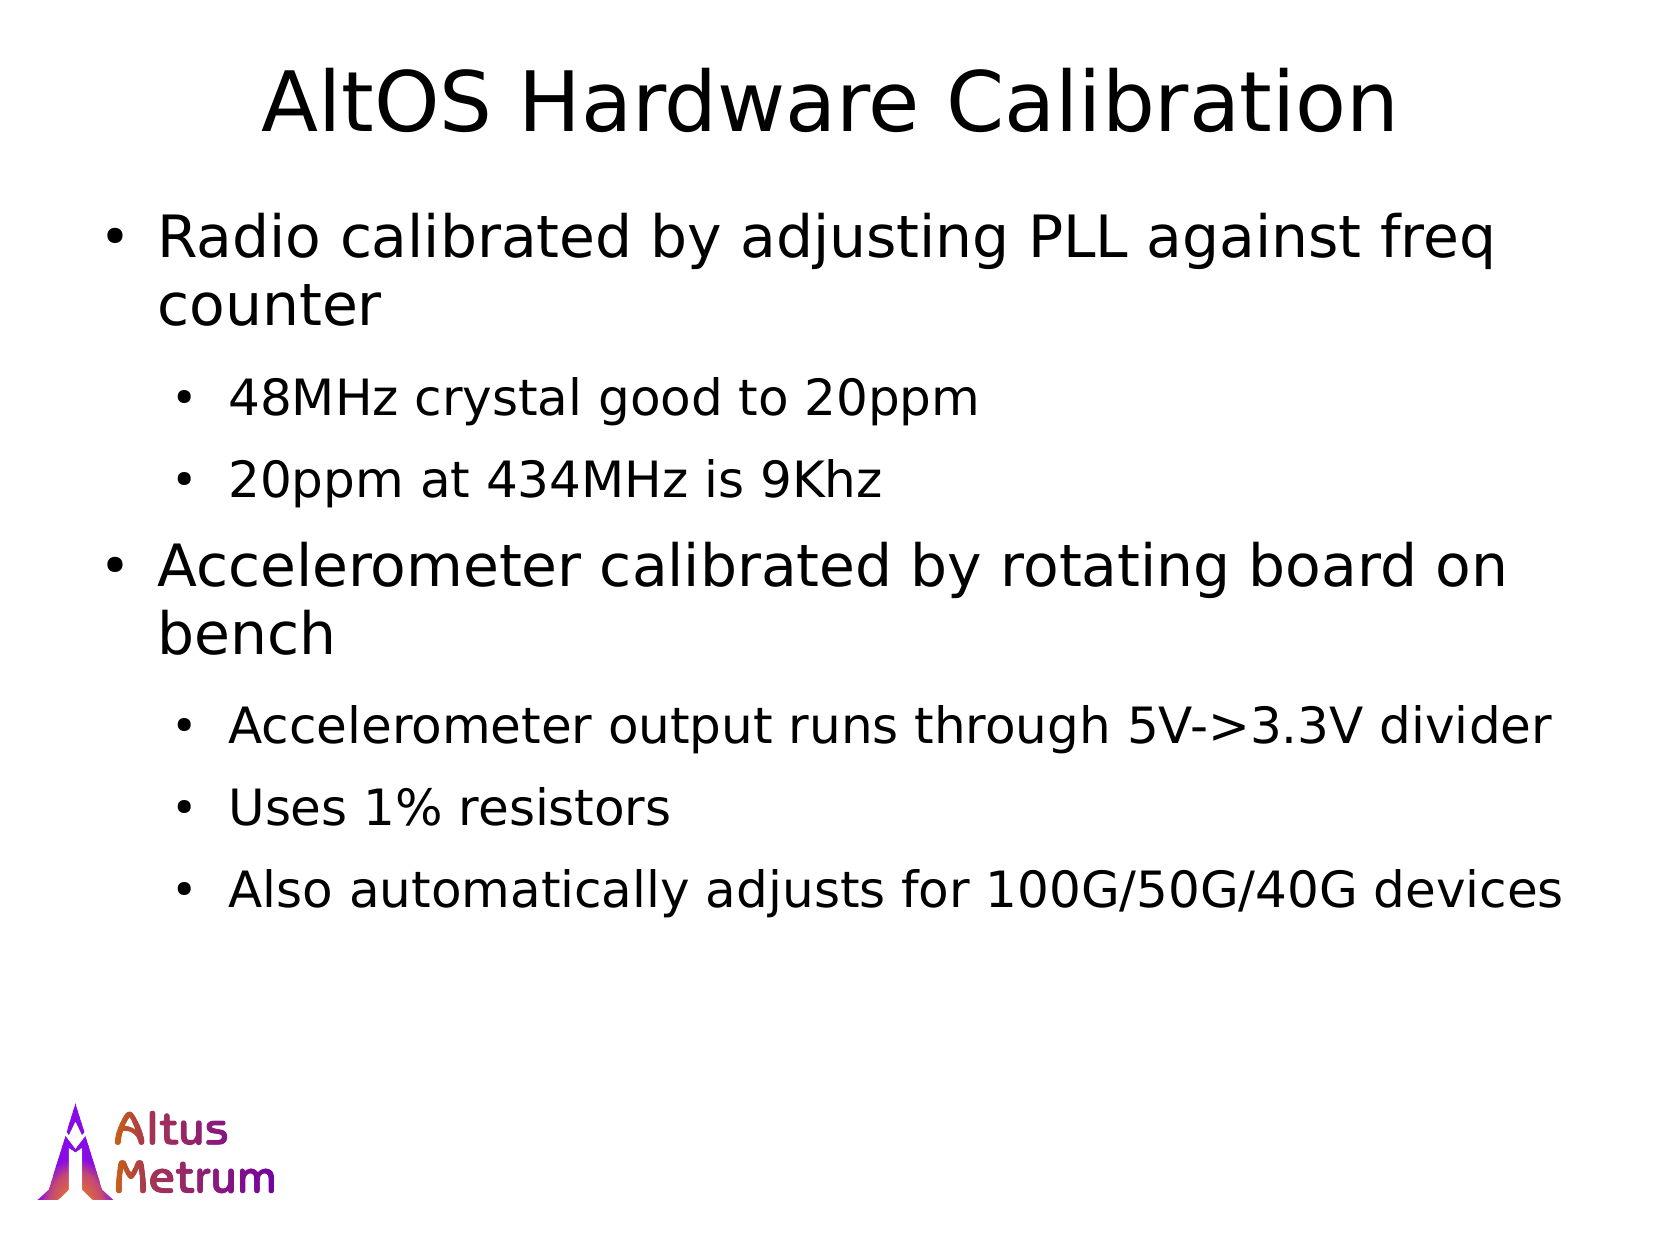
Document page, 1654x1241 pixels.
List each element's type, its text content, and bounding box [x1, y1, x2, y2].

list Radio calibrated by adjusting PLL against freq counter 48MHz crystal good to 20ppm 20ppm at 434MHz is 9Khz Accelerometer calibrated by rotating board on bench Accelerometer output runs through 5V->3.3V divider Uses 1% resistors Also automatically adjusts for 100G/50G/40G devices [86, 203, 1576, 1023]
title AltOS Hardware Calibration [86, 25, 1576, 181]
picture [37, 1103, 274, 1200]
